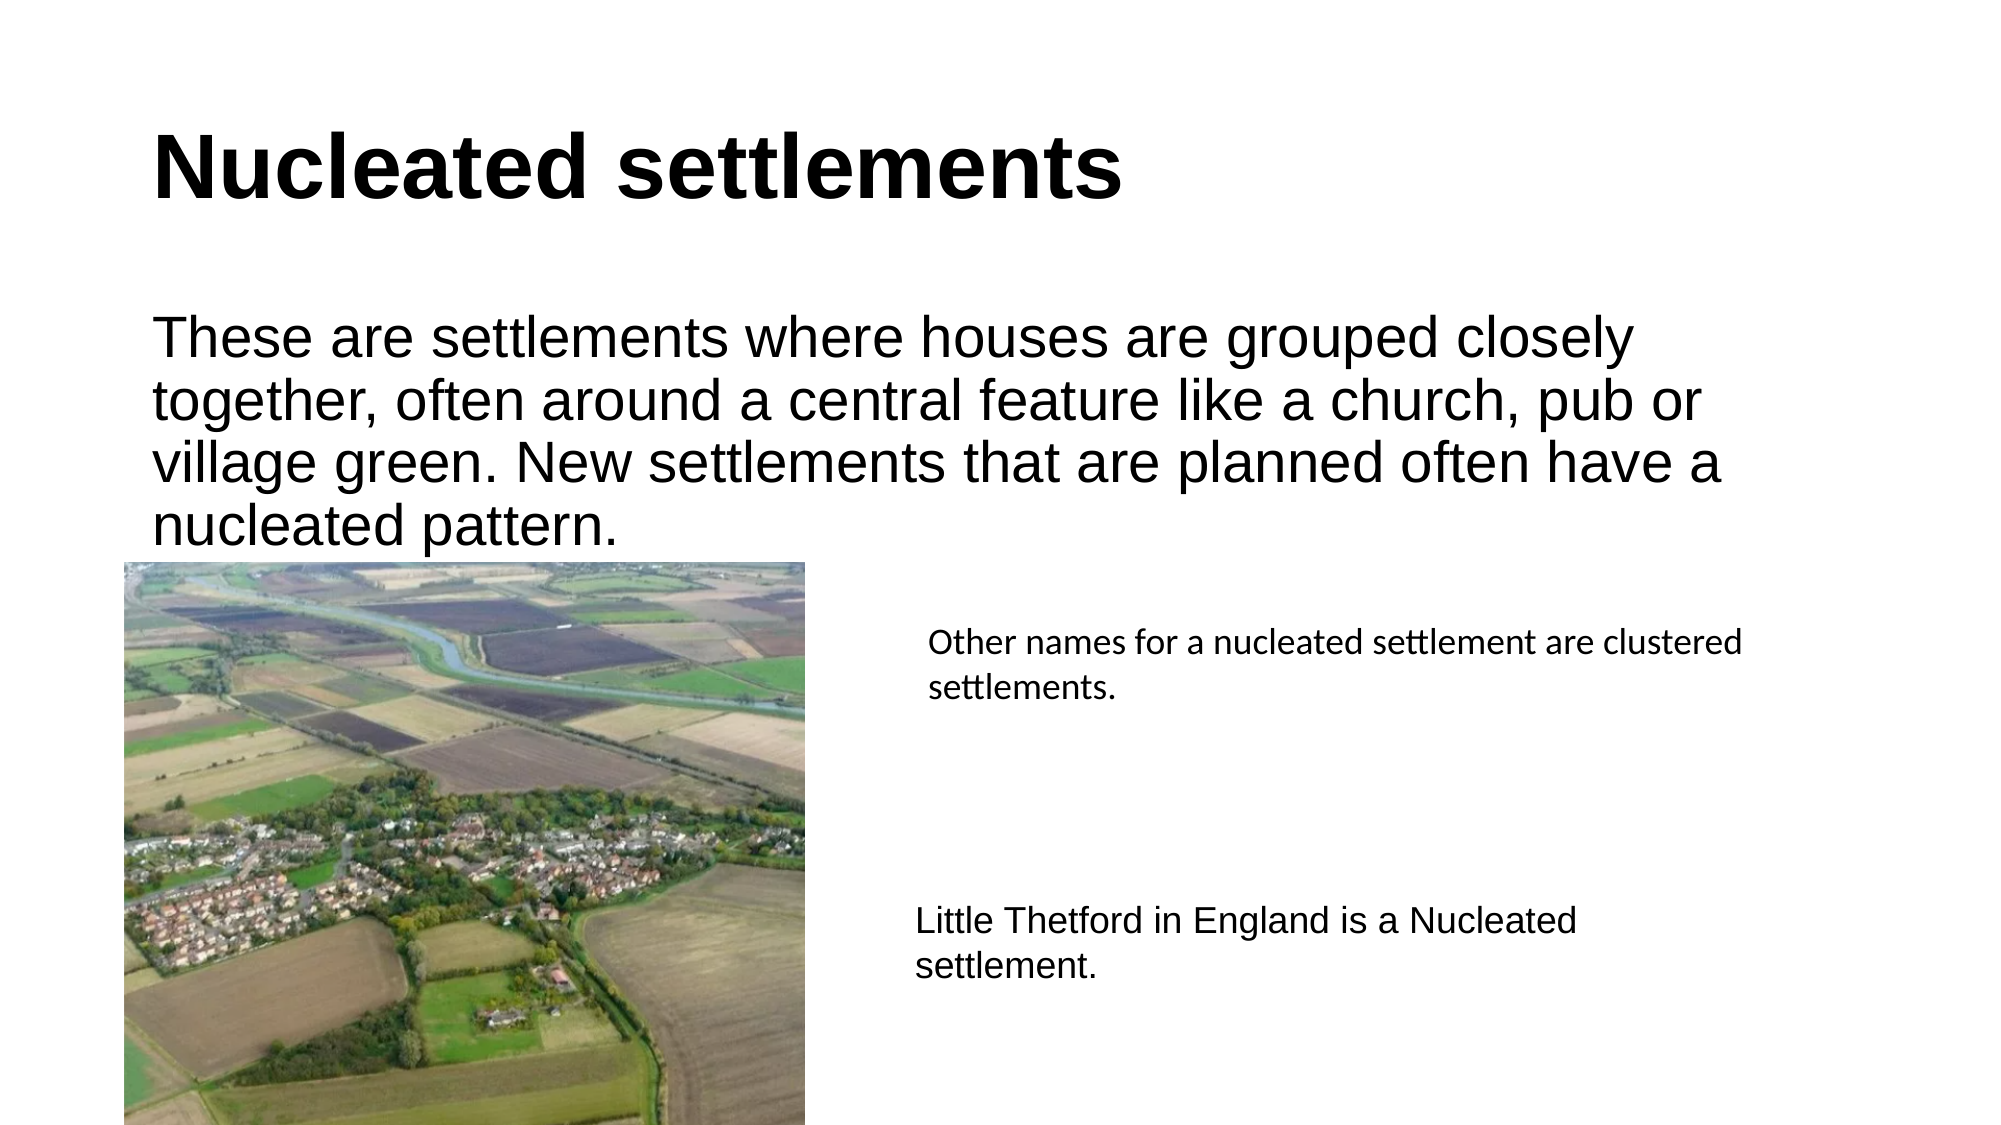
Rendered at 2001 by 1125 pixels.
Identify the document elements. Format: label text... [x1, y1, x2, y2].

list These are settlements where houses are grouped closely together, often around a central feature like a church, pub or village green. New settlements that are planned often have a nucleated pattern. [137, 299, 1863, 1014]
text_box Little Thetford in England is a Nucleated settlement. [900, 888, 1603, 995]
text_box Other names for a nucleated settlement are clustered settlements. [913, 609, 1787, 716]
title Nucleated settlements [137, 59, 1863, 278]
picture [122, 562, 805, 1125]
